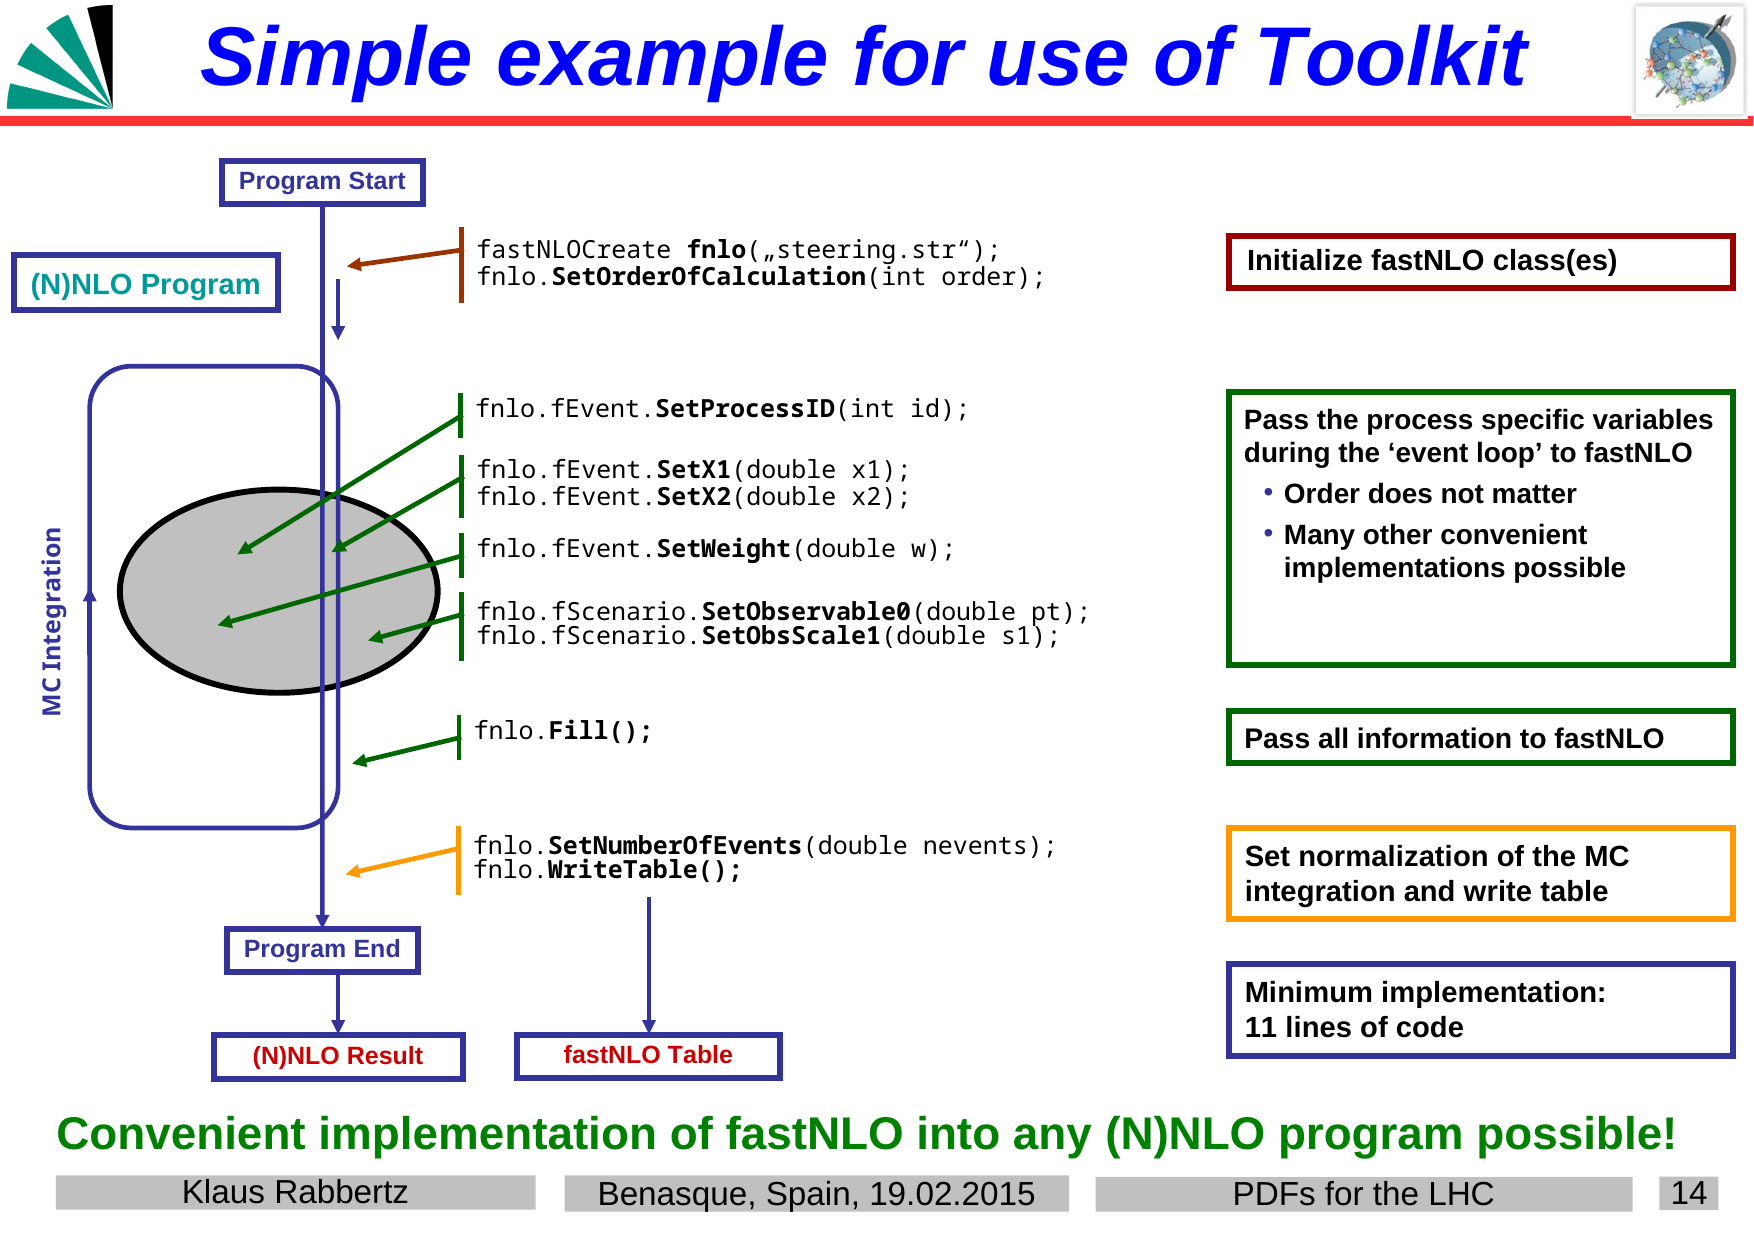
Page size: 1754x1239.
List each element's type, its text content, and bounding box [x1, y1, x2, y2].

text_box Pass all information to fastNLO [1229, 710, 1733, 764]
text_box (N)NLO Program [13, 255, 278, 310]
picture [7, 5, 113, 110]
text_box [325, 495, 335, 594]
picture [1631, 2, 1748, 119]
text_box [341, 519, 432, 589]
text_box [119, 489, 320, 693]
text_box fnlo.fEvent.SetWeight(double w); [476, 535, 1229, 575]
text_box (N)NLO Result [213, 1035, 463, 1079]
text_box Program Start [222, 160, 423, 204]
text_box [341, 497, 389, 546]
text_box Minimum implementation: 11 lines of code [1229, 964, 1733, 1056]
title Simple example for use of Toolkit [123, 0, 1606, 114]
text_box Program End [226, 928, 418, 973]
text_box fnlo.Fill(); [474, 717, 1229, 757]
text_box [325, 593, 335, 689]
text_box MC Integration [27, 512, 74, 733]
text_box fastNLO Table [517, 1035, 781, 1079]
text_box fastNLOCreate fnlo(„steering.str“); fnlo.SetOrderOfCalculation(int order); [476, 229, 1289, 301]
list Initialize fastNLO class(es) [1289, 236, 1733, 288]
text_box Set normalization of the MC integration and write table [1229, 827, 1733, 920]
text_box Convenient implementation of fastNLO into any (N)NLO program possible! [42, 1102, 1721, 1168]
text_box fnlo.fEvent.SetX1(double x1); fnlo.fEvent.SetX2(double x2); [476, 457, 1229, 516]
text_box [341, 565, 438, 685]
text_box fnlo.SetNumberOfEvents(double nevents); fnlo.WriteTable(); [473, 828, 1229, 893]
text_box Pass the process specific variables during the ‘event loop’ to fastNLO Order does not matter Many other convenient implementations possible [1229, 392, 1733, 666]
text_box fnlo.fScenario.SetObservable0(double pt); fnlo.fScenario.SetObsScale1(double s1); [476, 594, 1229, 659]
text_box fnlo.fEvent.SetProcessID(int id); [475, 395, 1229, 436]
